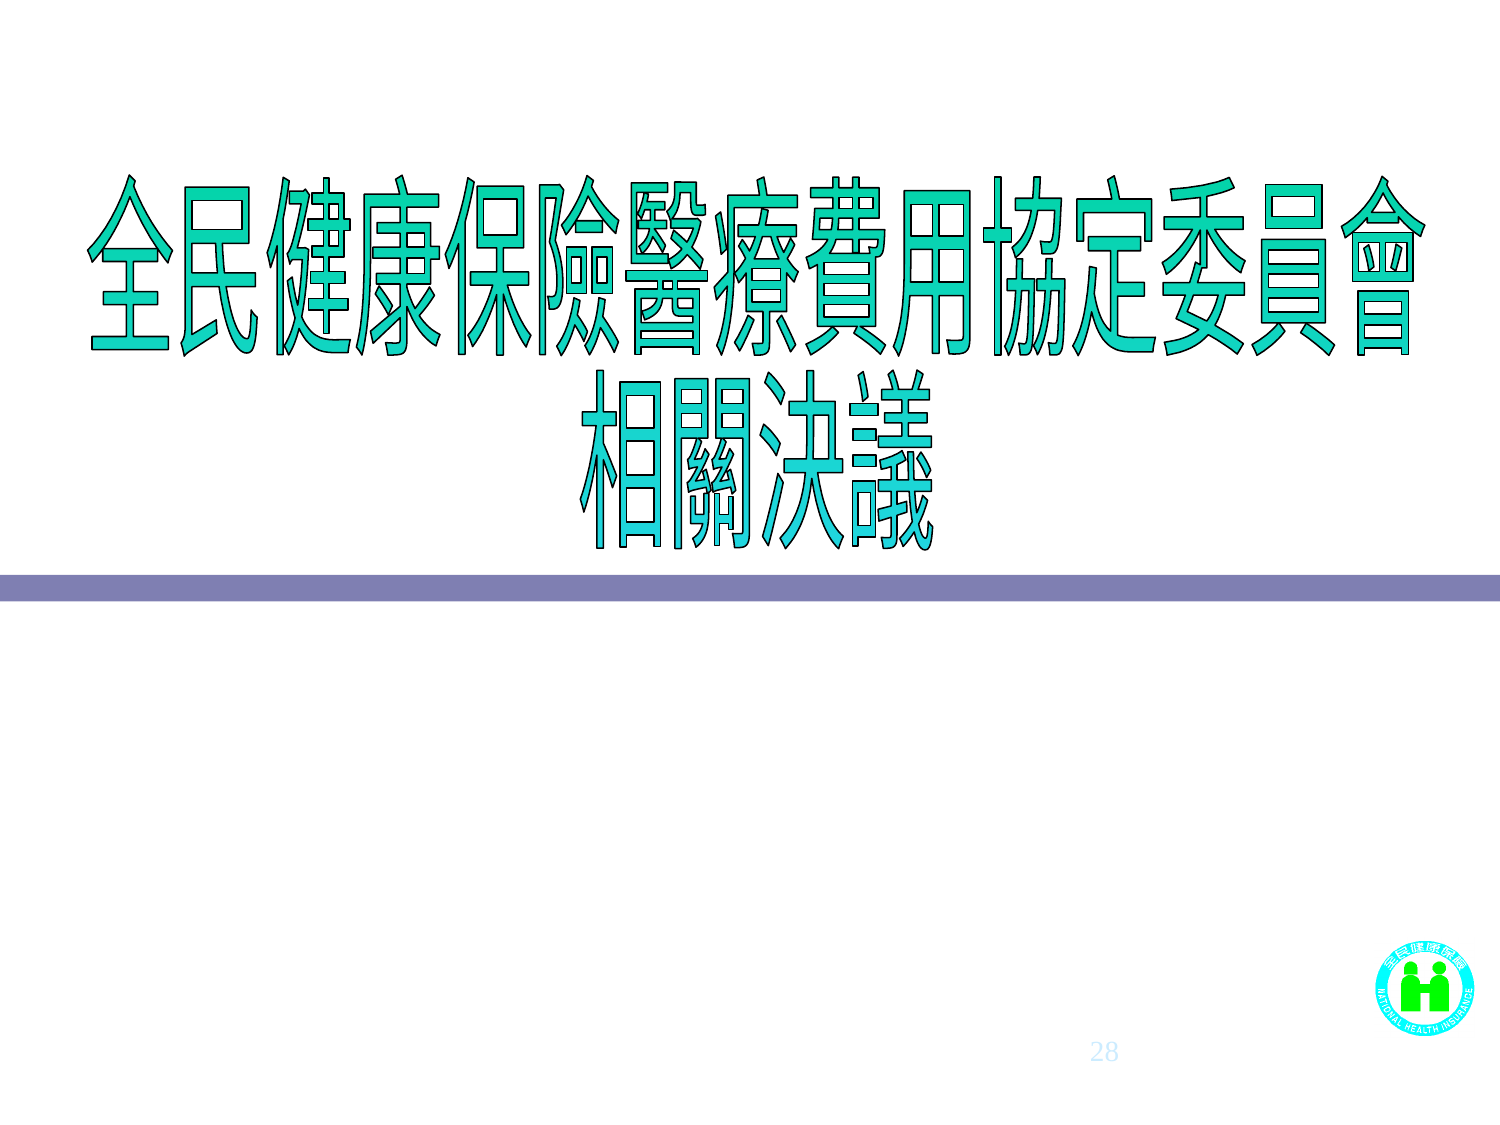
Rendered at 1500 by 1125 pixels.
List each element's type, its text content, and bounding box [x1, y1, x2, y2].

text_box 全民健康保險醫療費用協定委員會 相關決議 [1357, 290, 1409, 355]
text_box 全民健康保險醫療費用協定委員會 相關決議 [762, 473, 784, 546]
text_box 全民健康保險醫療費用協定委員會 相關決議 [776, 315, 796, 352]
text_box 全民健康保險醫療費用協定委員會 相關決議 [805, 177, 886, 355]
text_box 全民健康保險醫療費用協定委員會 相關決議 [308, 177, 351, 334]
text_box 全民健康保險醫療費用協定委員會 相關決議 [625, 182, 708, 355]
text_box 全民健康保險醫療費用協定委員會 相關決議 [561, 175, 619, 235]
text_box 全民健康保險醫療費用協定委員會 相關決議 [893, 190, 970, 357]
text_box 全民健康保險醫療費用協定委員會 相關決議 [1076, 175, 1152, 242]
text_box 全民健康保險醫療費用協定委員會 相關決議 [760, 424, 781, 456]
text_box 全民健康保險醫療費用協定委員會 相關決議 [566, 246, 587, 294]
text_box 全民健康保險醫療費用協定委員會 相關決議 [539, 184, 564, 355]
text_box 全民健康保險醫療費用協定委員會 相關決議 [591, 246, 613, 294]
text_box 全民健康保險醫療費用協定委員會 相關決議 [734, 315, 755, 351]
text_box 全民健康保險醫療費用協定委員會 相關決議 [674, 378, 750, 549]
text_box 全民健康保險醫療費用協定委員會 相關決議 [714, 176, 799, 356]
text_box 全民健康保險醫療費用協定委員會 相關決議 [467, 186, 531, 356]
text_box 全民健康保險醫療費用協定委員會 相關決議 [1341, 176, 1425, 282]
text_box 全民健康保險醫療費用協定委員會 相關決議 [181, 187, 258, 357]
text_box 全民健康保險醫療費用協定委員會 相關決議 [780, 370, 844, 549]
text_box 全民健康保險醫療費用協定委員會 相關決議 [1072, 236, 1156, 356]
text_box 全民健康保險醫療費用協定委員會 相關決議 [1004, 176, 1065, 356]
text_box 全民健康保險醫療費用協定委員會 相關決議 [983, 177, 1012, 355]
text_box 全民健康保險醫療費用協定委員會 相關決議 [878, 370, 932, 448]
text_box 全民健康保險醫療費用協定委員會 相關決議 [267, 177, 351, 355]
text_box 全民健康保險醫療費用協定委員會 相關決議 [584, 297, 619, 355]
text_box 全民健康保險醫療費用協定委員會 相關決議 [87, 174, 173, 350]
text_box 全民健康保險醫療費用協定委員會 相關決議 [1265, 184, 1322, 229]
text_box 全民健康保險醫療費用協定委員會 相關決議 [878, 450, 933, 550]
text_box 全民健康保險醫療費用協定委員會 相關決議 [764, 372, 785, 405]
text_box 全民健康保險醫療費用協定委員會 相關決議 [852, 480, 876, 547]
text_box 全民健康保險醫療費用協定委員會 相關決議 [620, 381, 661, 547]
text_box 全民健康保險醫療費用協定委員會 相關決議 [445, 177, 475, 355]
text_box [1074, 1025, 1388, 1101]
text_box 全民健康保險醫療費用協定委員會 相關決議 [556, 297, 588, 356]
text_box 全民健康保險醫療費用協定委員會 相關決議 [356, 175, 441, 356]
text_box 全民健康保險醫療費用協定委員會 相關決議 [580, 370, 617, 549]
text_box 全民健康保險醫療費用協定委員會 相關決議 [1251, 239, 1335, 356]
text_box 全民健康保險醫療費用協定委員會 相關決議 [1162, 177, 1246, 356]
